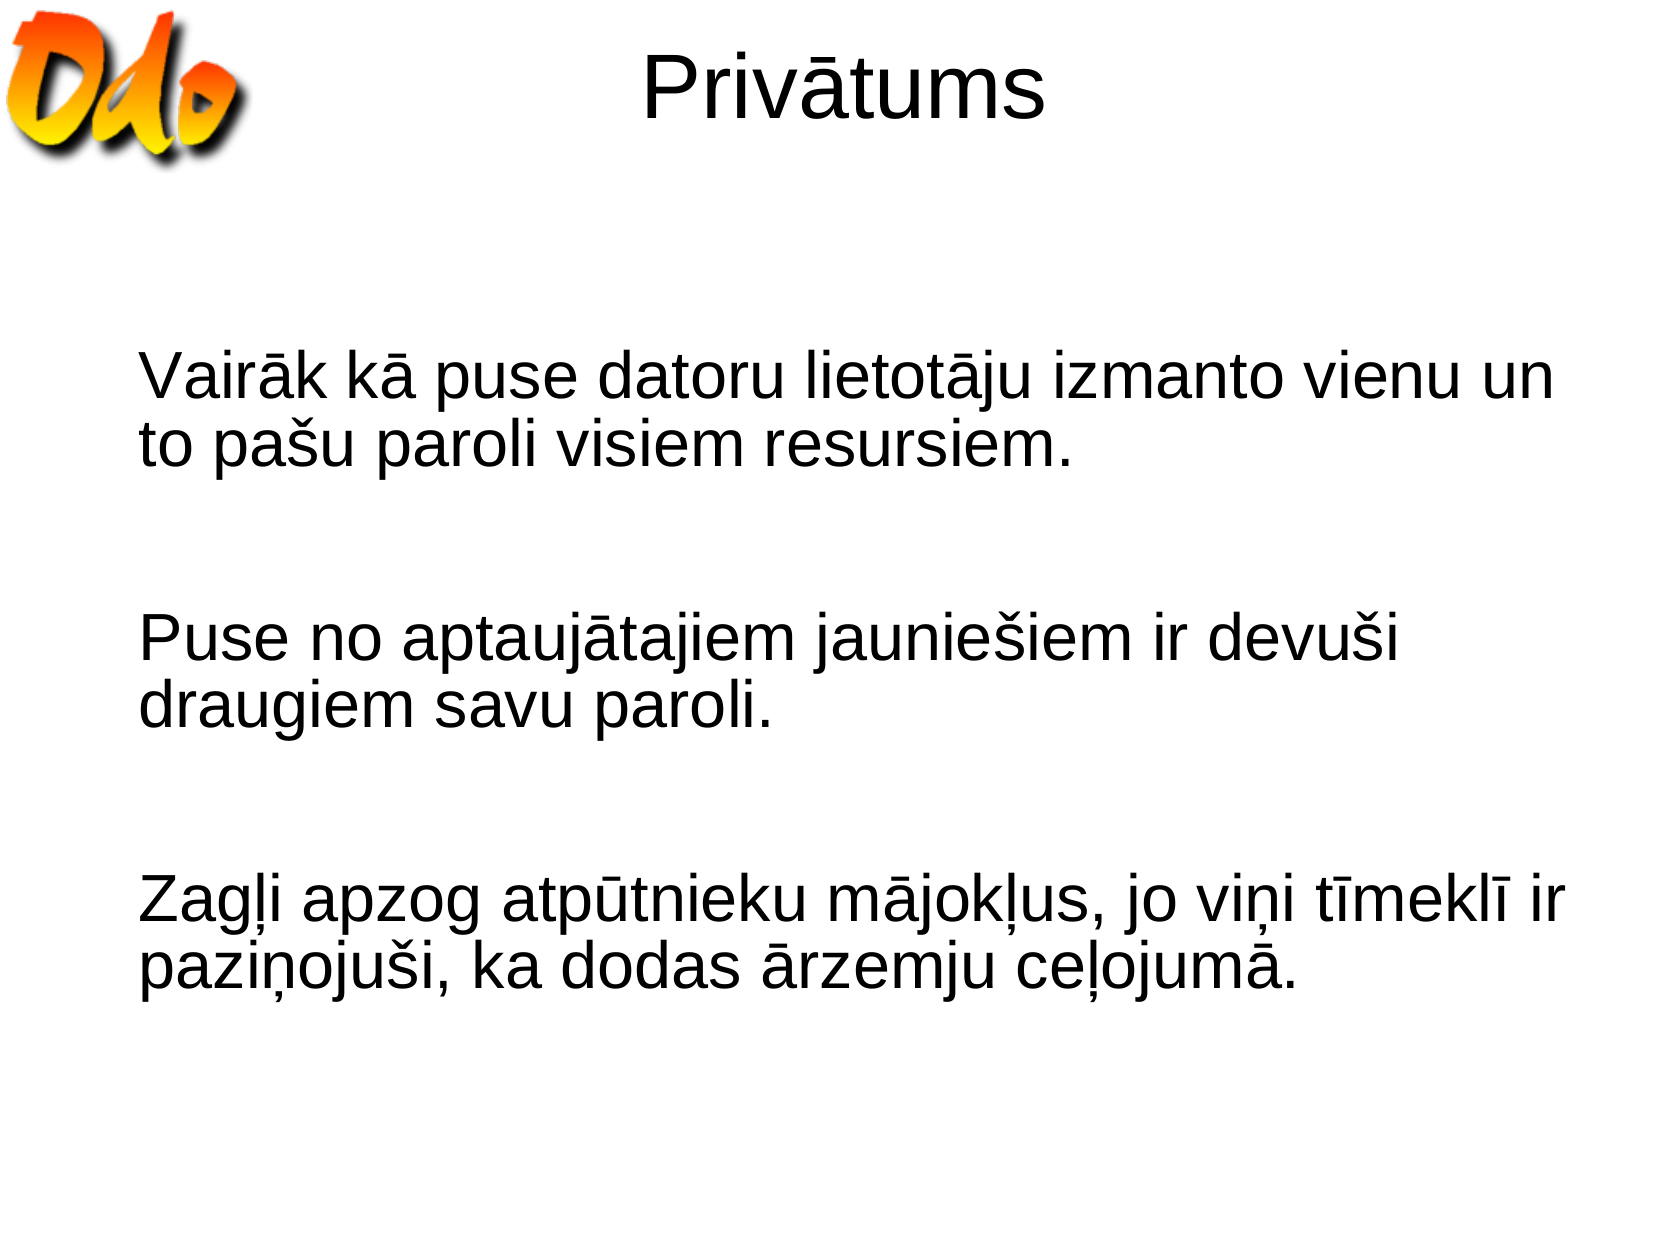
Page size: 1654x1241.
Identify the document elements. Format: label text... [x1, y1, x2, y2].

list Vairāk kā puse datoru lietotāju izmanto vienu un to pašu paroli visiem resursiem. Puse no aptaujātajiem jauniešiem ir devuši draugiem savu paroli. Zagļi apzog atpūtnieku mājokļus, jo viņi tīmeklī ir paziņojuši, ka dodas ārzemju ceļojumā. [82, 236, 1569, 1107]
picture [5, 6, 263, 178]
title Privātums [70, 39, 1619, 142]
